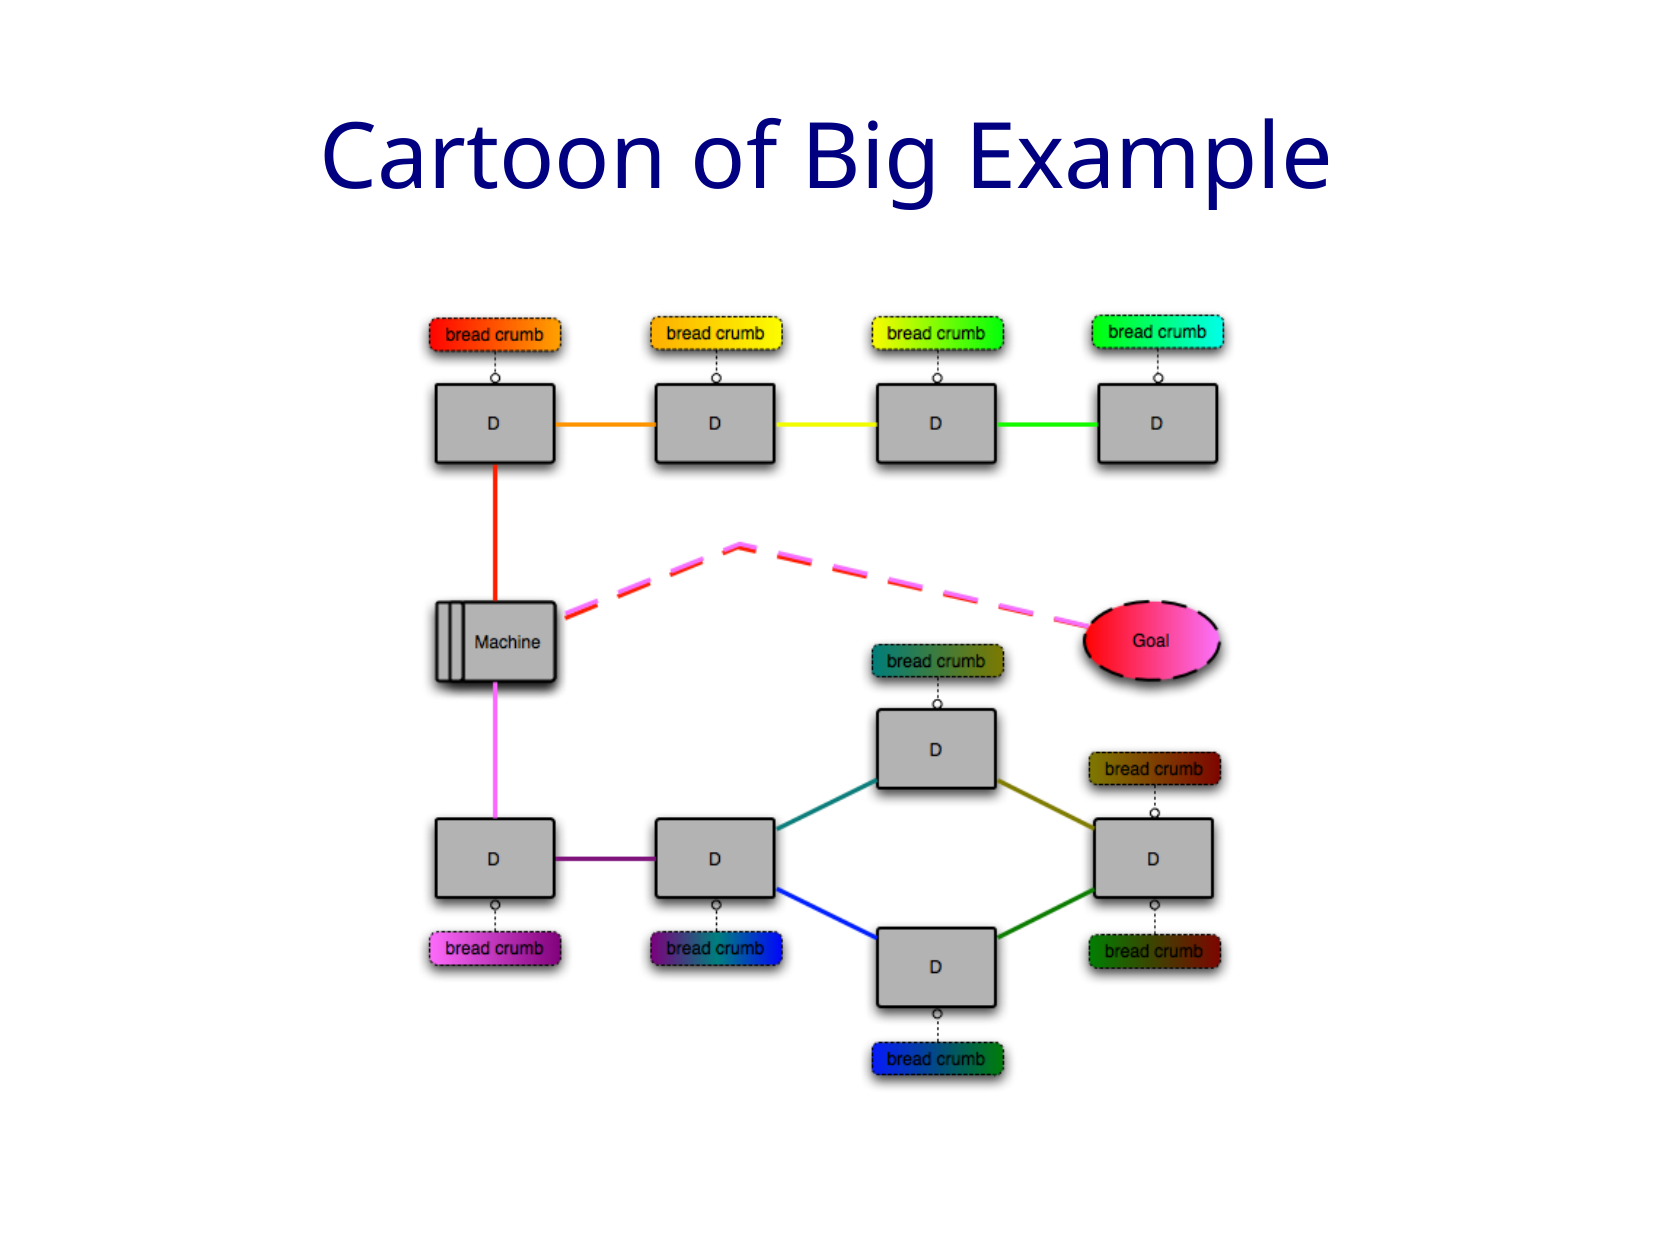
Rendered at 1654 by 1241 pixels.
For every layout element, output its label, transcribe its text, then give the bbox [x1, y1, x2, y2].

title Cartoon of Big Example [82, 49, 1571, 257]
picture [400, 290, 1252, 1109]
